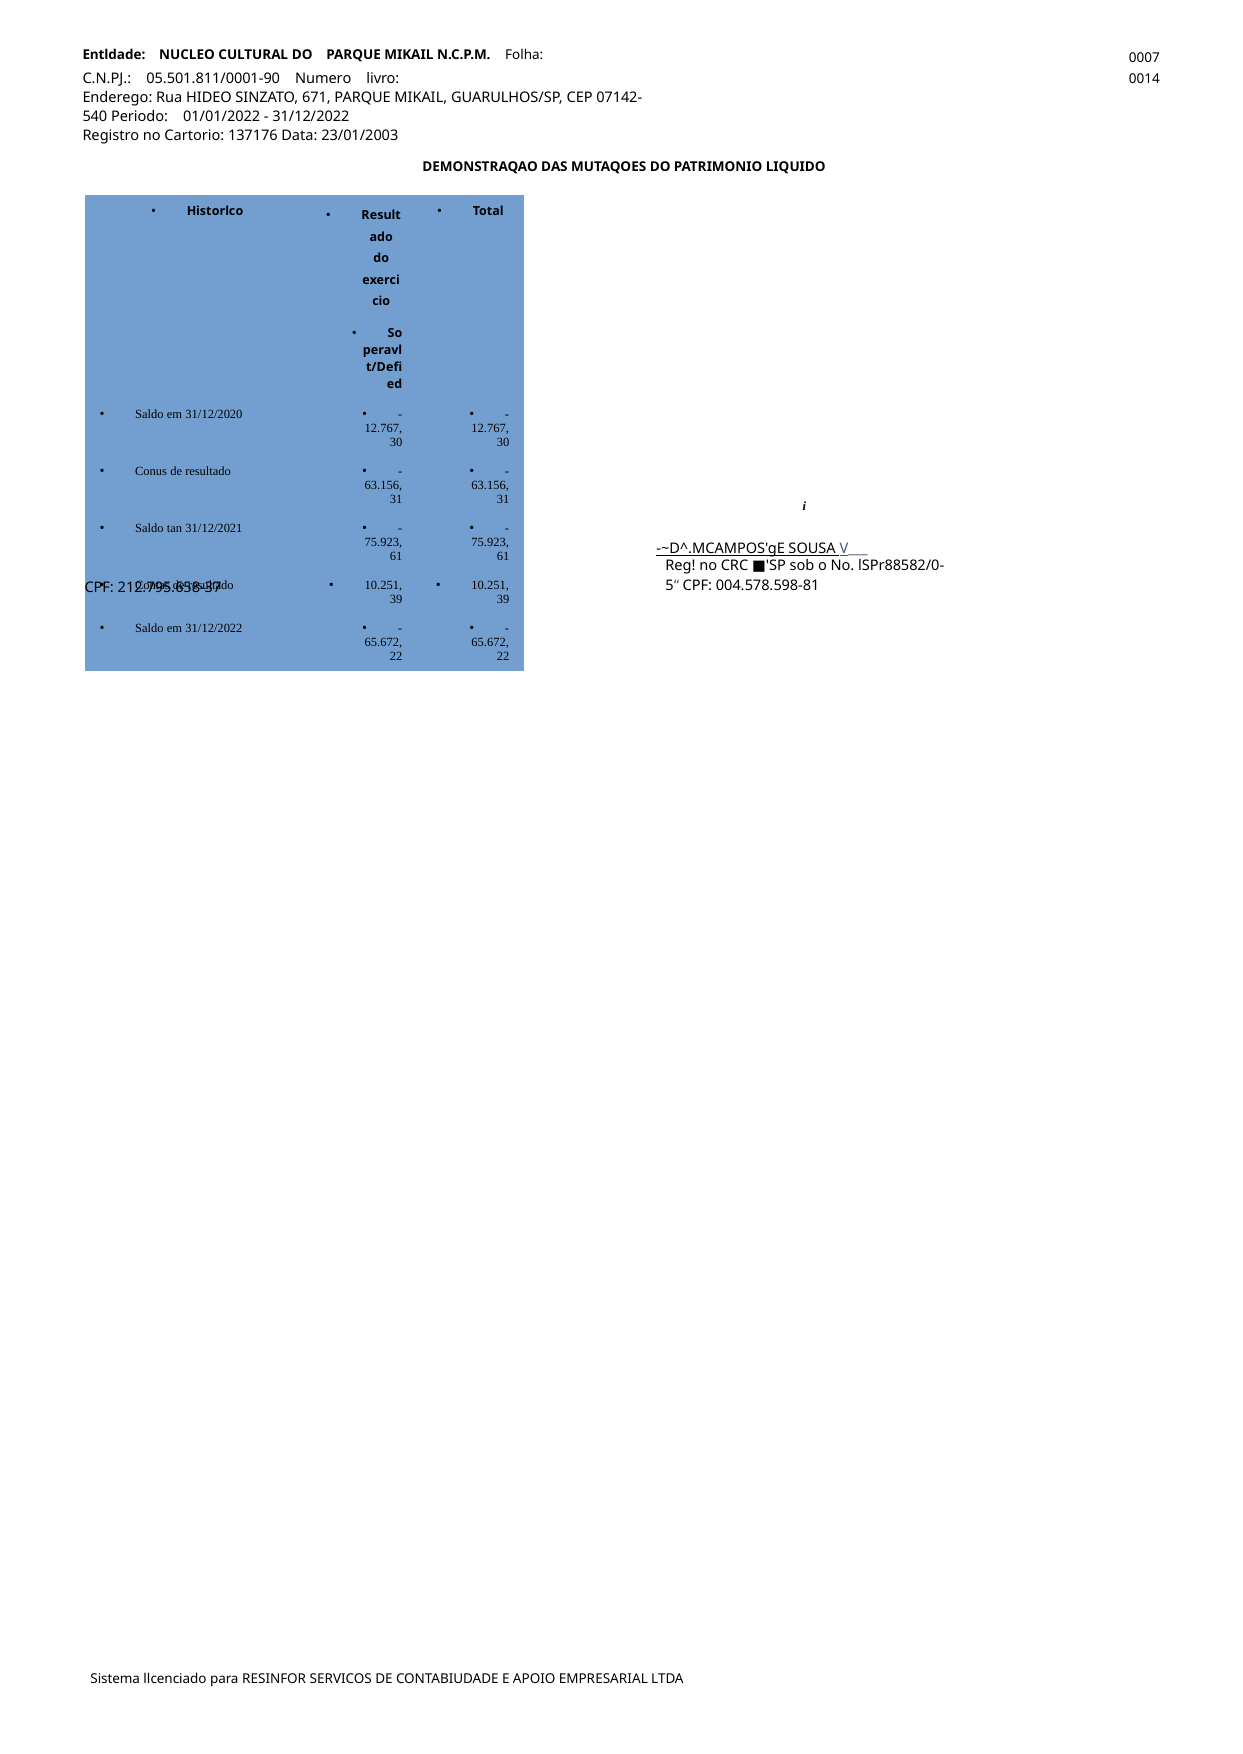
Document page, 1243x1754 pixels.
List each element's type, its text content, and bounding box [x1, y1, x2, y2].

table_cell -65.672,22 [417, 614, 524, 671]
table_header Historlco [85, 195, 310, 400]
text_box C.N.PJ.: 05.501.811/0001-90 Numero livro: Enderego: Rua HIDEO SINZATO, 671, PARQUE MIKAIL, GUARULHOS/SP, CEP 07142-540 Periodo: 01/01/2022 - 31/12/2022 Registro no Cartorio: 137176 Data: 23/01/2003 [83, 67, 1062, 142]
table_header Resultado do exercicio [310, 195, 417, 317]
table_cell -75.923,61 [417, 514, 524, 571]
table_cell -63.156,31 [310, 457, 417, 514]
table_cell Conus de resultado [85, 457, 310, 514]
text_box i [784, 498, 808, 512]
text_box CPF: 212.795.658-37 [85, 578, 222, 596]
table_cell -12.767,30 [310, 400, 417, 457]
table_cell Contas de resultado [85, 571, 310, 614]
table_cell 10.251,39 [310, 571, 417, 614]
table_cell -63.156,31 [417, 457, 524, 514]
table_cell So peravlt/Defied [310, 317, 417, 400]
table_cell Saldo tan 31/12/2021 [85, 514, 310, 571]
text_box -~D^.MCAMPOS'gE SOUSA V___ [657, 536, 948, 555]
table_cell Saldo em 31/12/2020 [85, 400, 310, 457]
table_header Total [417, 195, 524, 400]
text_box Sistema llcenciado para RESINFOR SERVICOS DE CONTABIUDADE E APOIO EMPRESARIAL LTDA [90, 1670, 704, 1690]
table_cell Saldo em 31/12/2022 [85, 614, 310, 671]
table_cell 10.251,39 [417, 571, 524, 614]
text_box DEMONSTRAQAO DAS MUTAQOES DO PATRIMONIO LIQUIDO [405, 158, 844, 183]
text_box Entldade: NUCLEO CULTURAL DO PARQUE MIKAIL N.C.P.M. Folha: [83, 43, 1062, 63]
text_box Reg! no CRC ■'SP sob o No. lSPr88582/0-5“ CPF: 004.578.598-81 [665, 552, 948, 595]
text_box 0007 0014 [1129, 49, 1165, 87]
table_cell -12.767,30 [417, 400, 524, 457]
table_cell -65.672,22 [310, 614, 417, 671]
table_cell -75.923,61 [310, 514, 417, 571]
